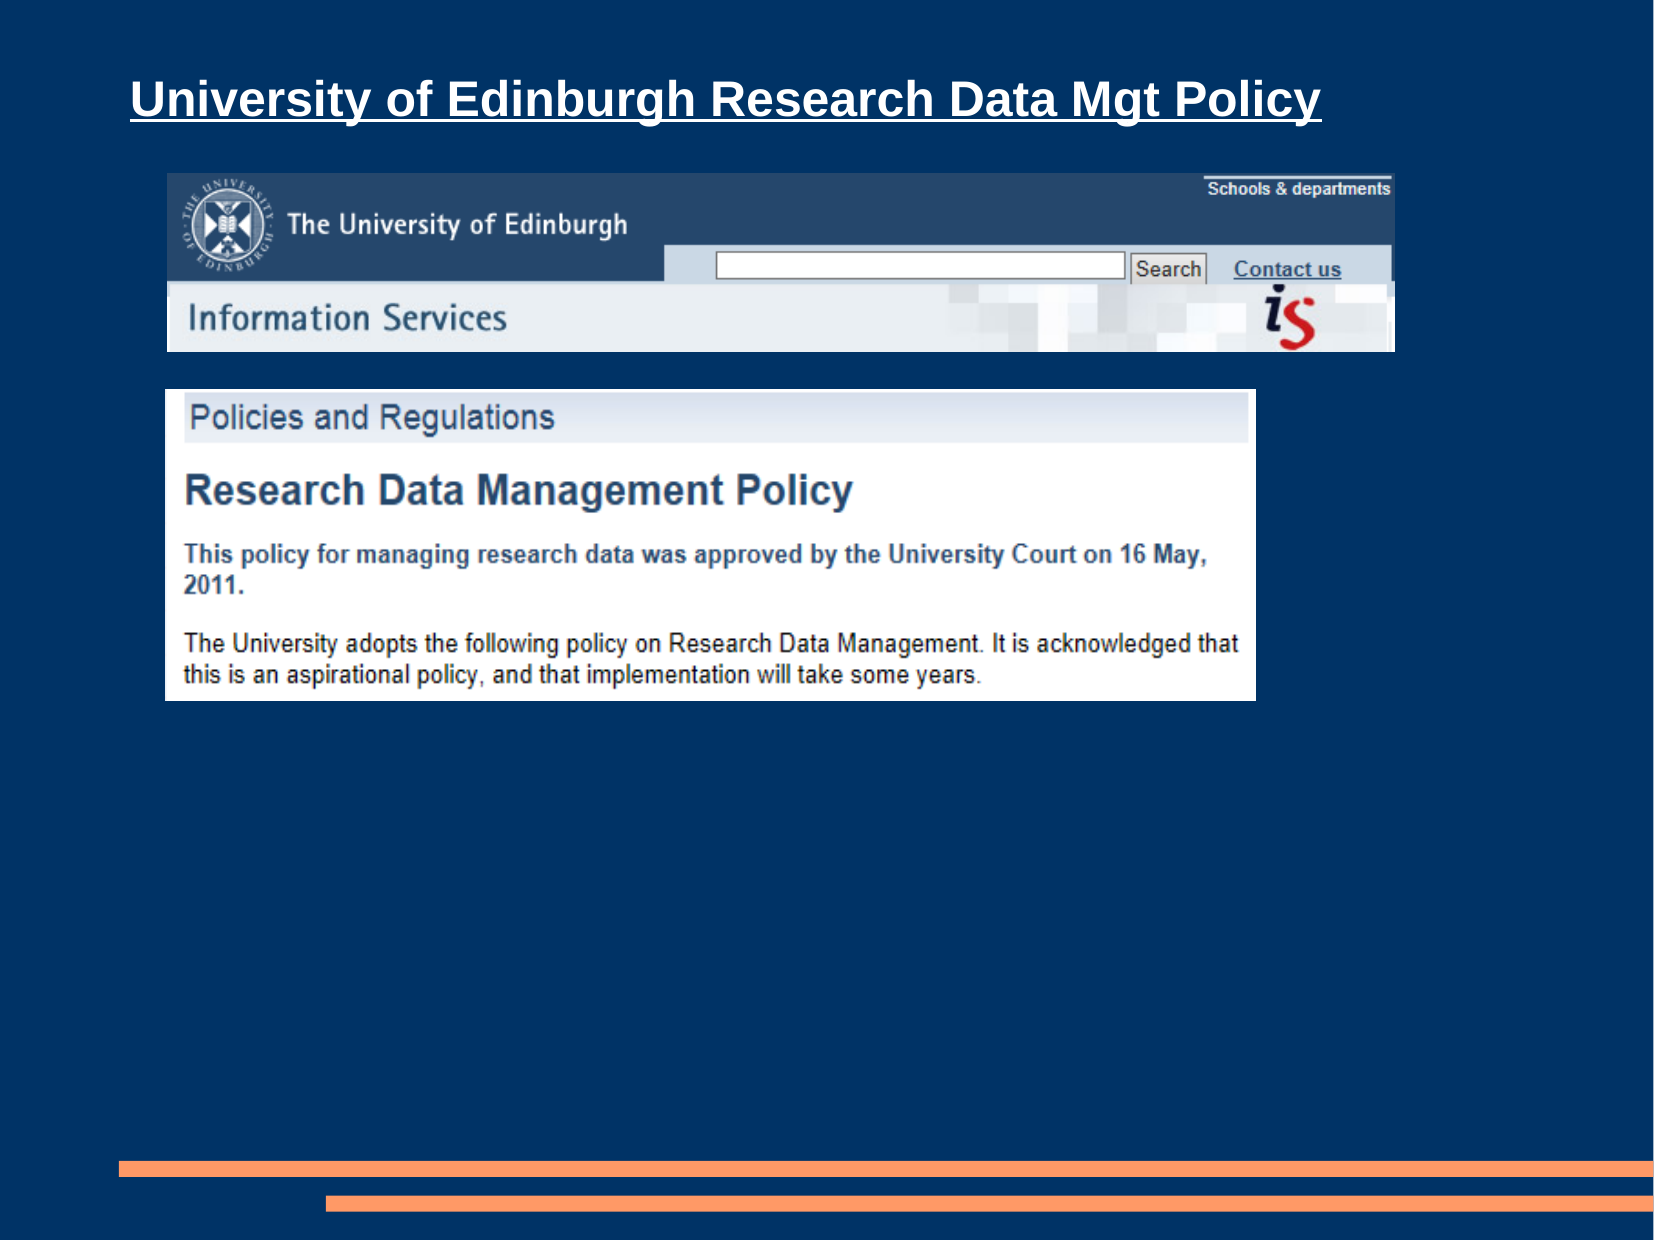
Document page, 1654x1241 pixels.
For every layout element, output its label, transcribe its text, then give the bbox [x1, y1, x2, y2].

text_box University of Edinburgh Research Data Mgt Policy [129, 70, 1322, 215]
picture [165, 389, 1256, 702]
picture [167, 173, 1395, 352]
